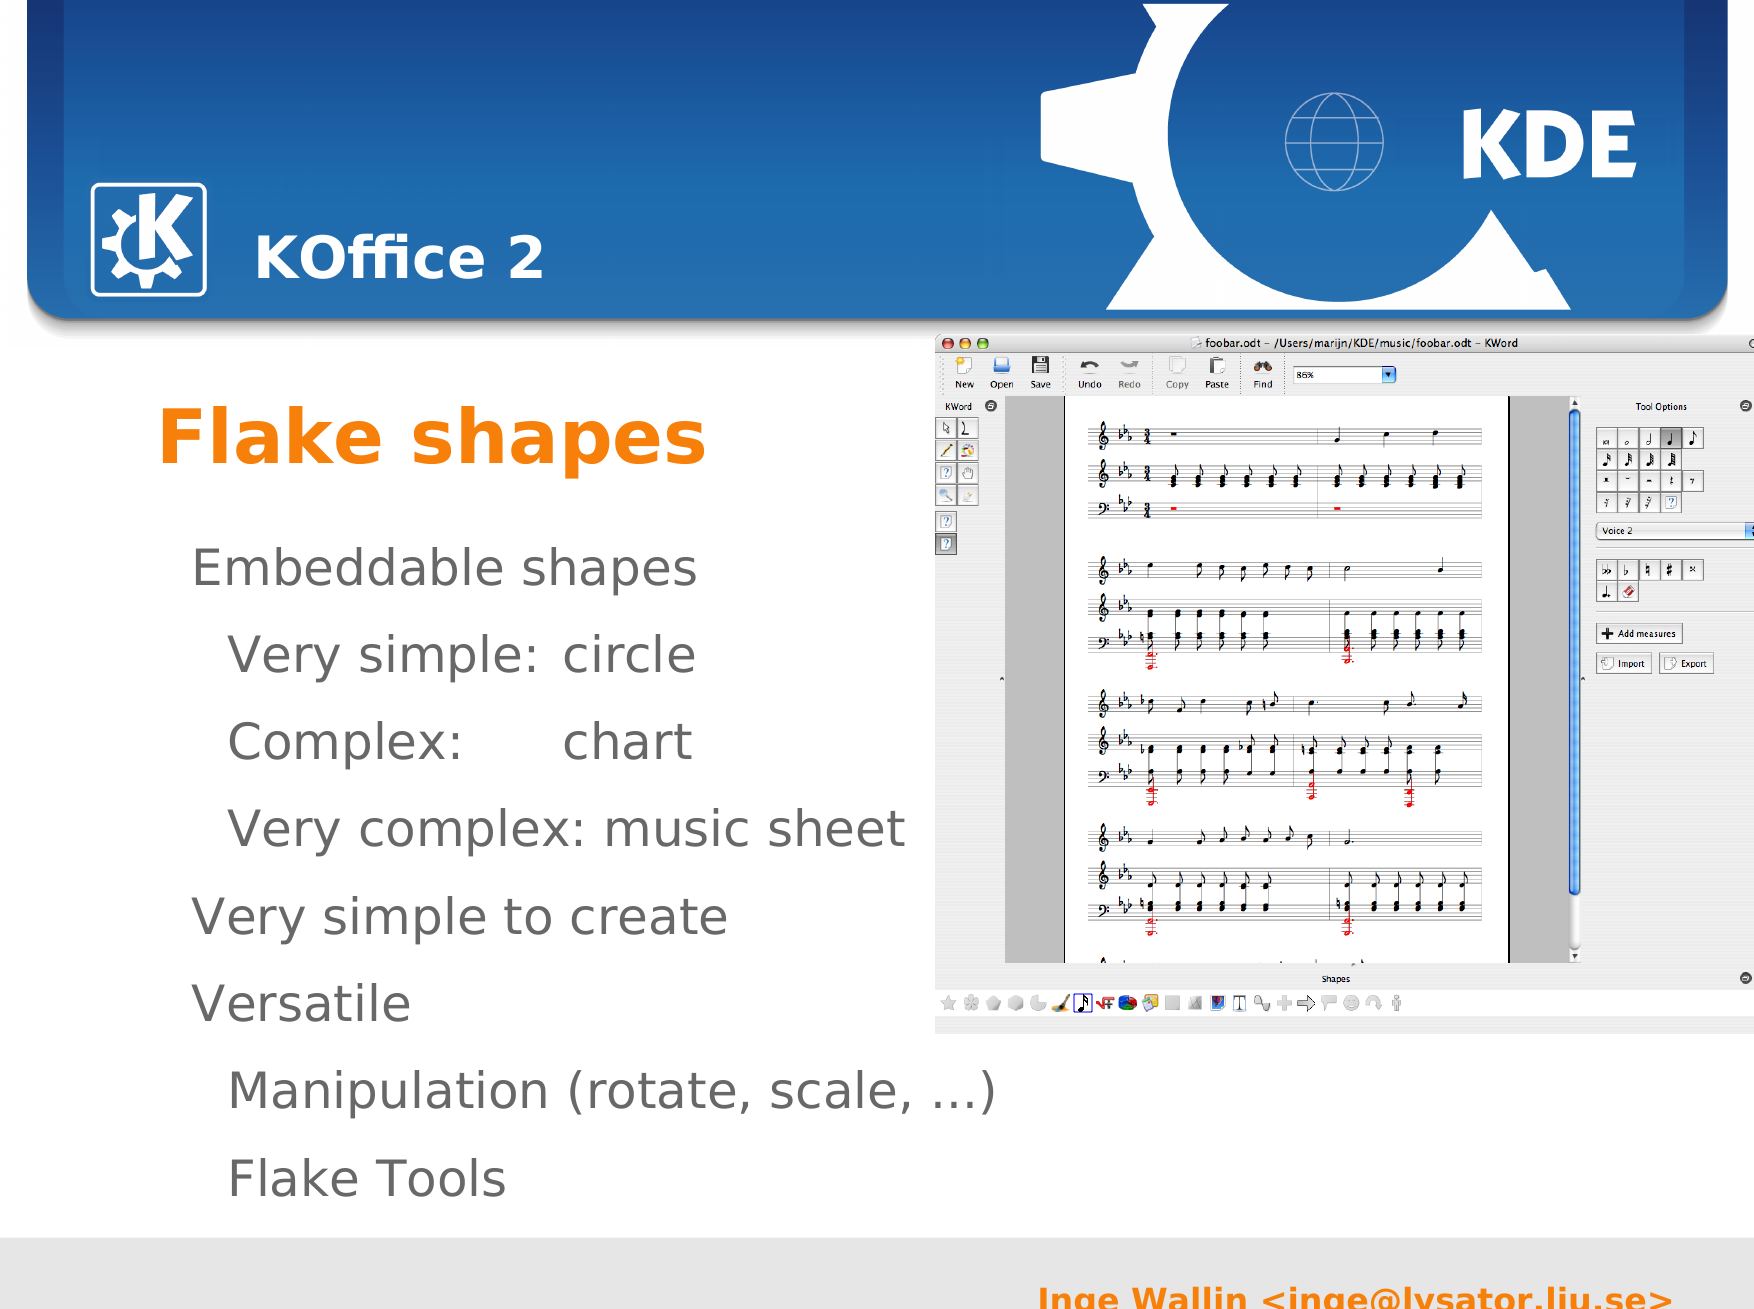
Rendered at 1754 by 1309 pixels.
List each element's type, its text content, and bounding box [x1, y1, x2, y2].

text_box KOffice 2 [208, 183, 1063, 296]
text_box Flake shapes [111, 342, 935, 445]
picture [0, 0, 1754, 1034]
text_box Embeddable shapes Very simple: circle Complex: chart Very complex: music sheet Very simple to create Versatile Manipulation (rotate, scale, ...) Flake Tools [177, 501, 1447, 1187]
